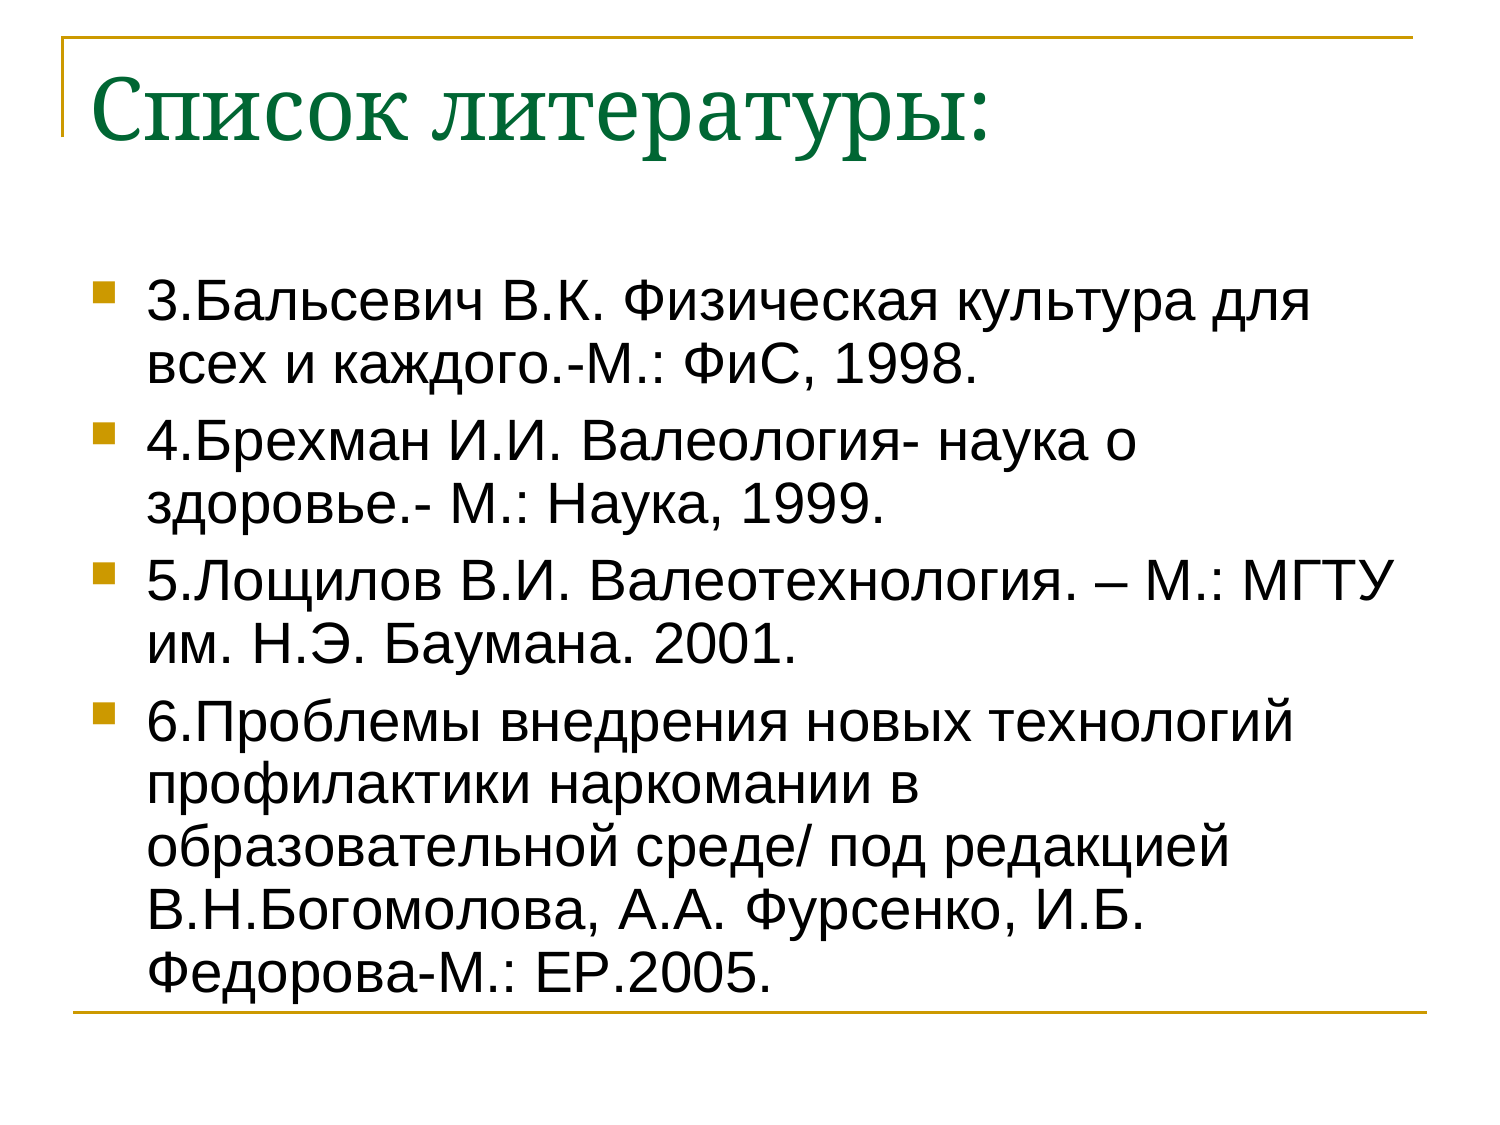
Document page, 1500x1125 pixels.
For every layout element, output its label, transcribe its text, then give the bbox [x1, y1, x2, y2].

title Список литературы: [75, 45, 1426, 233]
list 3.Бальсевич В.К. Физическая культура для всех и каждого.-М.: ФиС, 1998. 4.Брехман И.И. Валеология- наука о здоровье.- М.: Наука, 1999. 5.Лощилов В.И. Валеотехнология. – М.: МГТУ им. Н.Э. Баумана. 2001. 6.Проблемы внедрения новых технологий профилактики наркомании в образовательной среде/ под редакцией В.Н.Богомолова, А.А. Фурсенко, И.Б. Федорова-М.: ЕР.2005. [75, 262, 1426, 1014]
